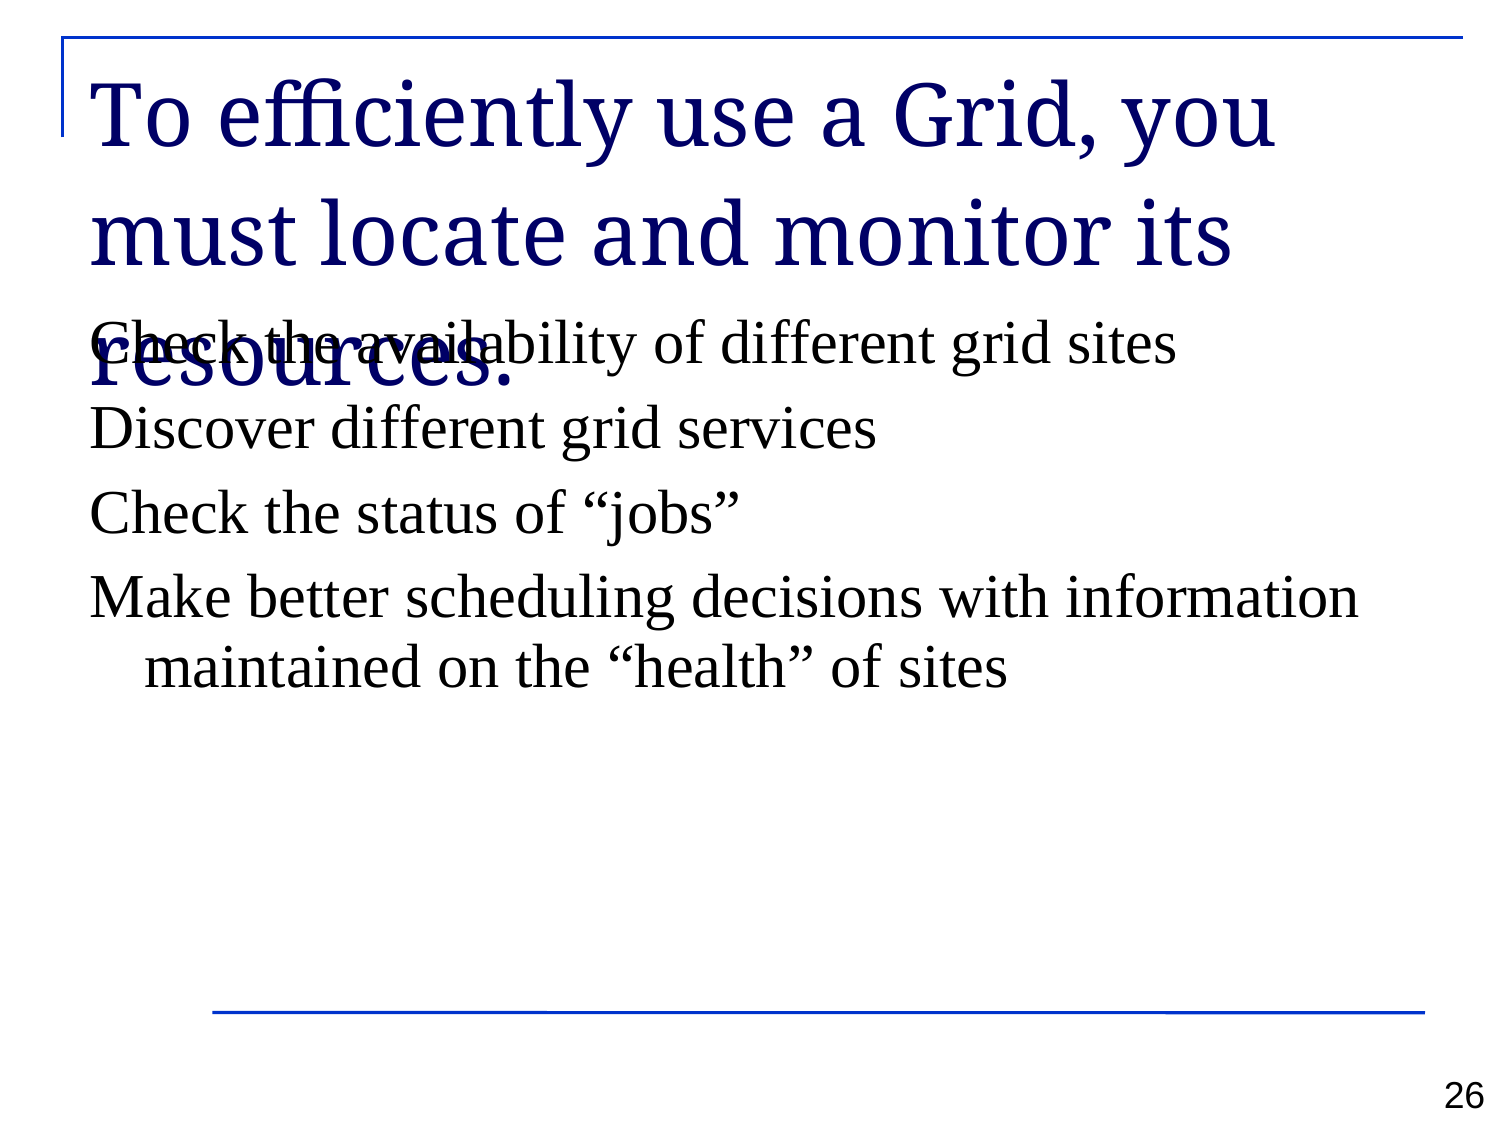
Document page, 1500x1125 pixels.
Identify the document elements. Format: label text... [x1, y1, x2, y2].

list Check the availability of different grid sites Discover different grid services Check the status of “jobs” Make better scheduling decisions with information maintained on the “health” of sites [75, 299, 1426, 1006]
text_box 3 [1425, 1075, 1500, 1123]
title To efficiently use a Grid, you must locate and monitor its resources. [75, 45, 1363, 272]
